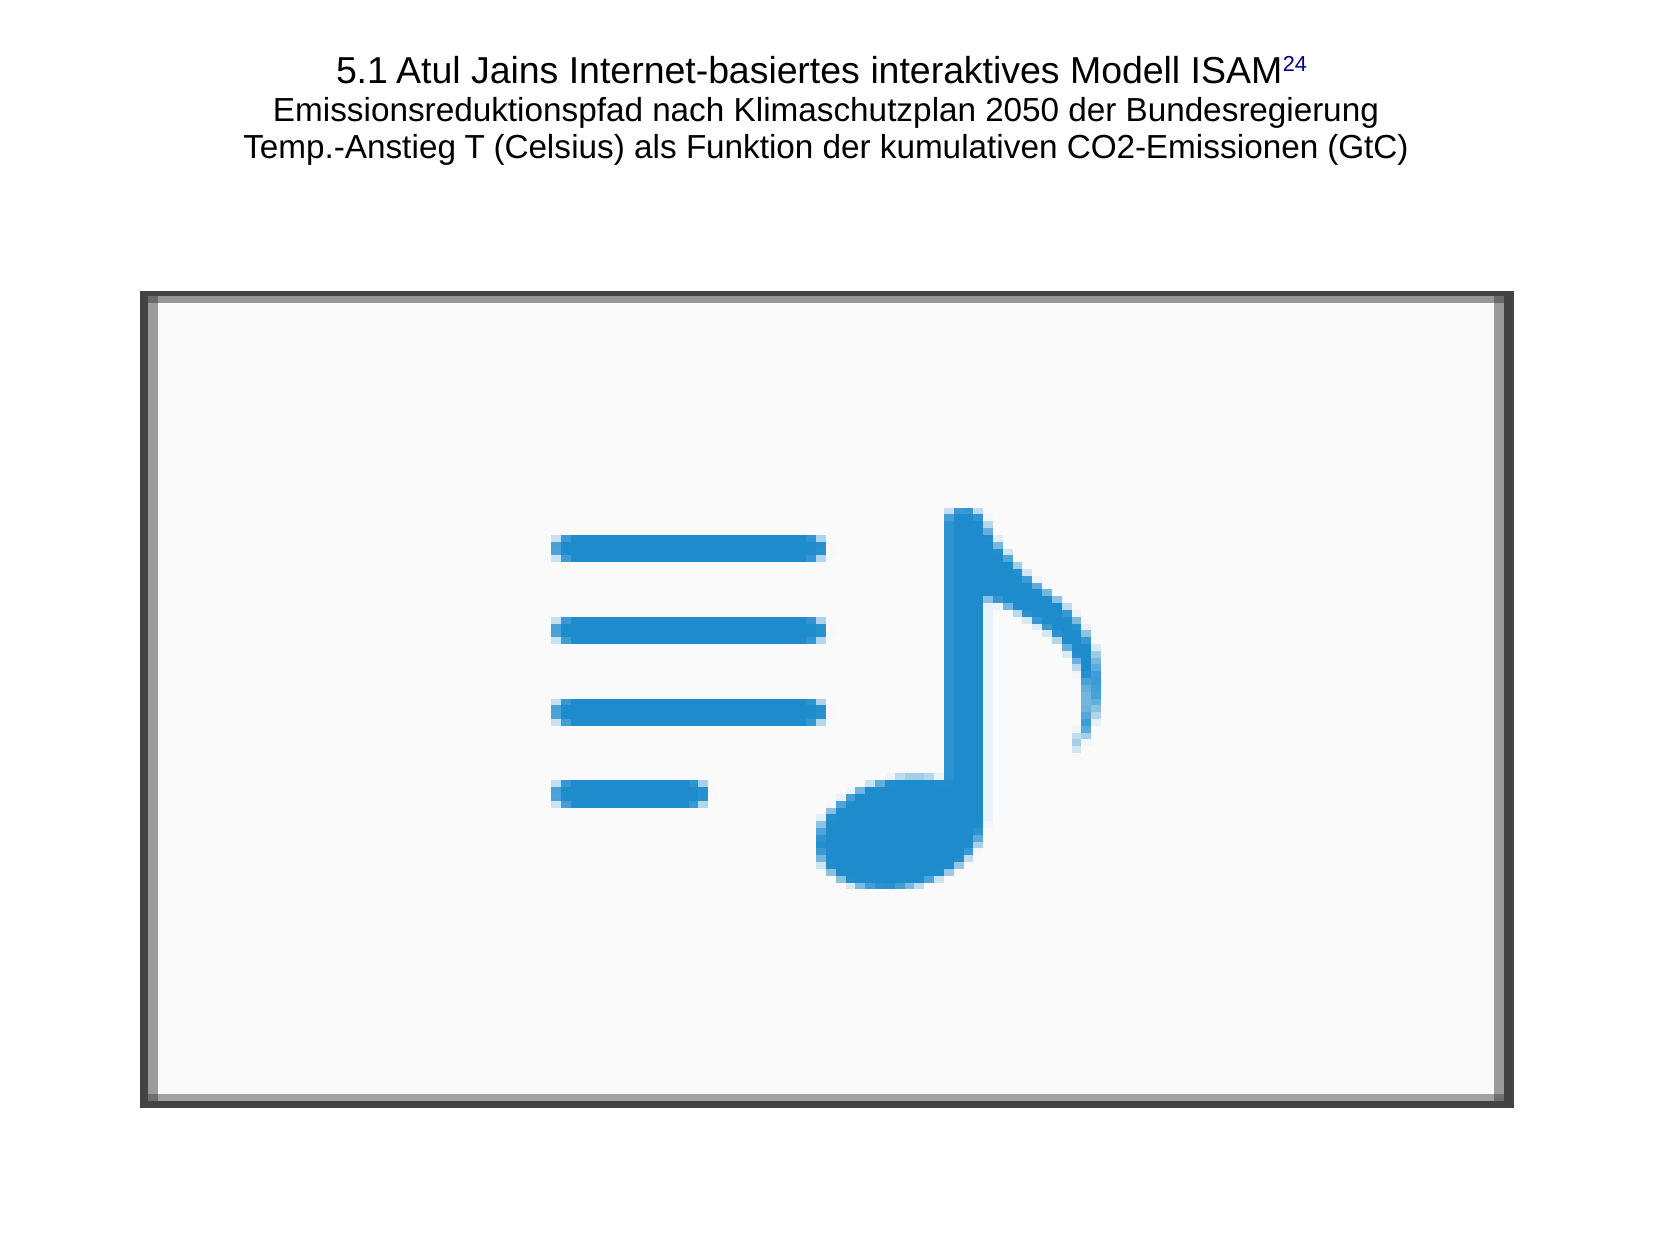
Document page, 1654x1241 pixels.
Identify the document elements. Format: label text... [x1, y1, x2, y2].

title 5.1 Atul Jains Internet-basiertes interaktives Modell ISAM24 Emissionsreduktionspfad nach Klimaschutzplan 2050 der Bundesregierung Temp.-Anstieg T (Celsius) als Funktion der kumulativen CO2-Emissionen (GtC) [82, 49, 1571, 257]
text_box [138, 290, 1515, 1109]
